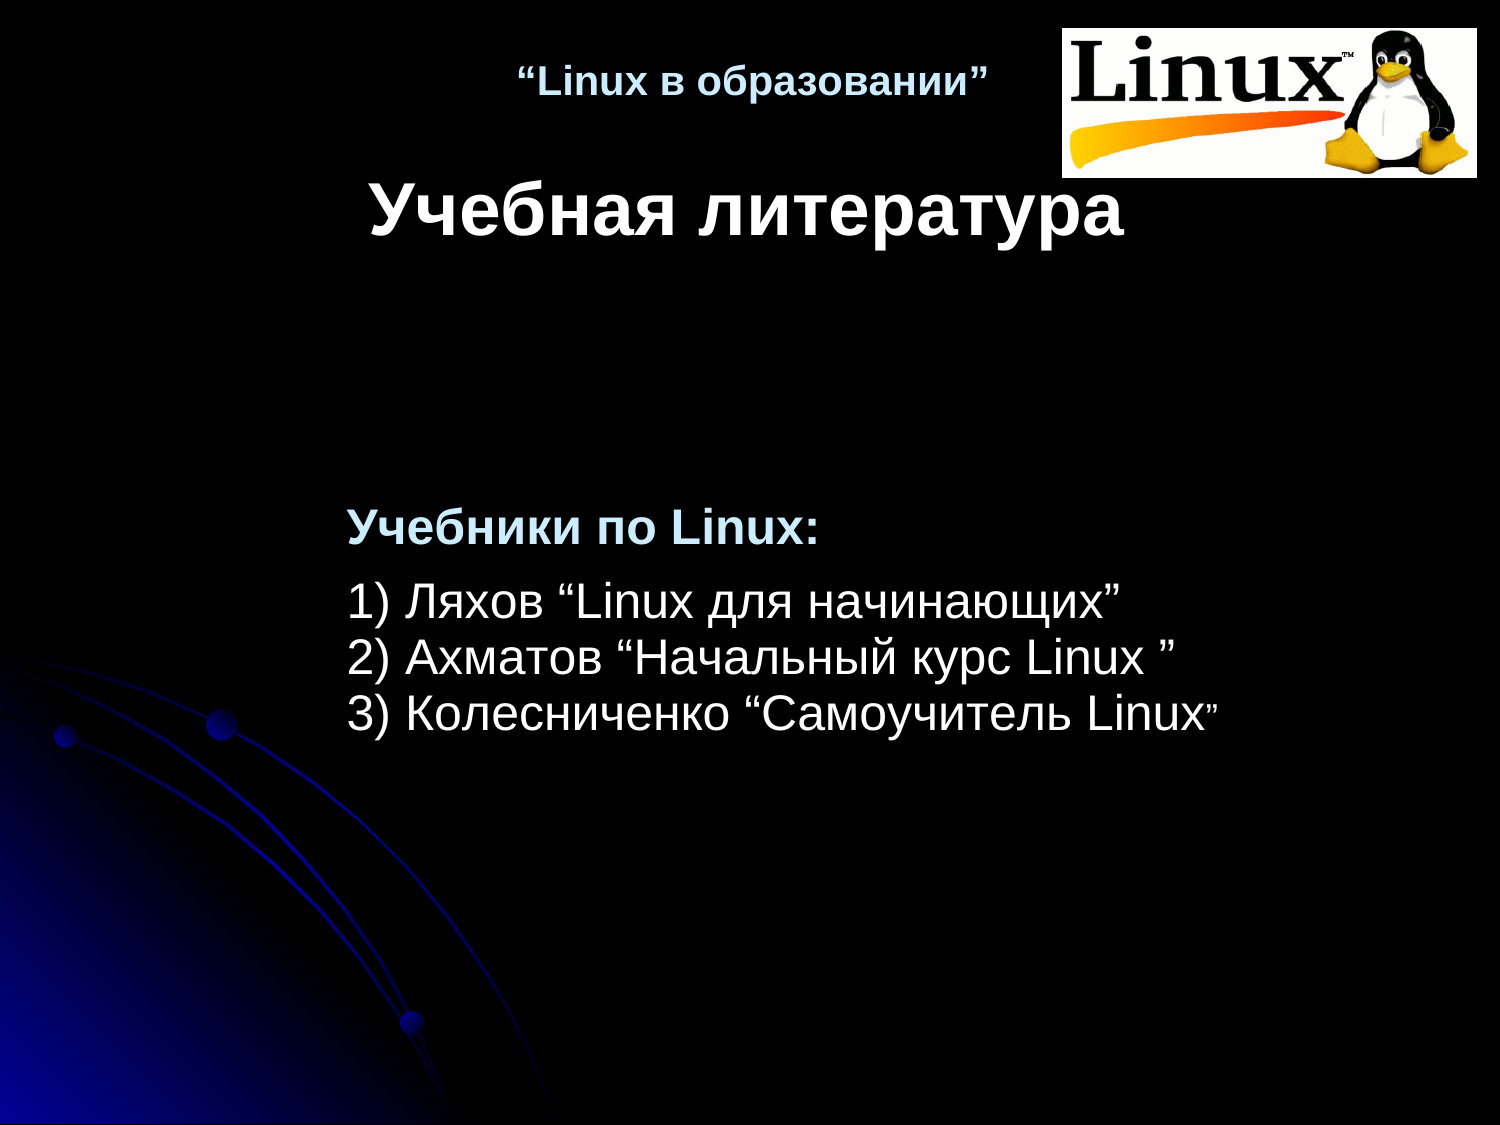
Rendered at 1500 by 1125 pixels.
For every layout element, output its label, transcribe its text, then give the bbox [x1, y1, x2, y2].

text_box Учебники по Linux: 1) Ляхов “Linux для начинающих” 2) Ахматов “Начальный курс Linux ” 3) Колесниченко “Самоучитель Linux” [331, 491, 1234, 749]
text_box “Linux в образовании” [442, 49, 1062, 148]
text_box Учебная литература [354, 160, 1140, 260]
picture [1062, 28, 1477, 178]
